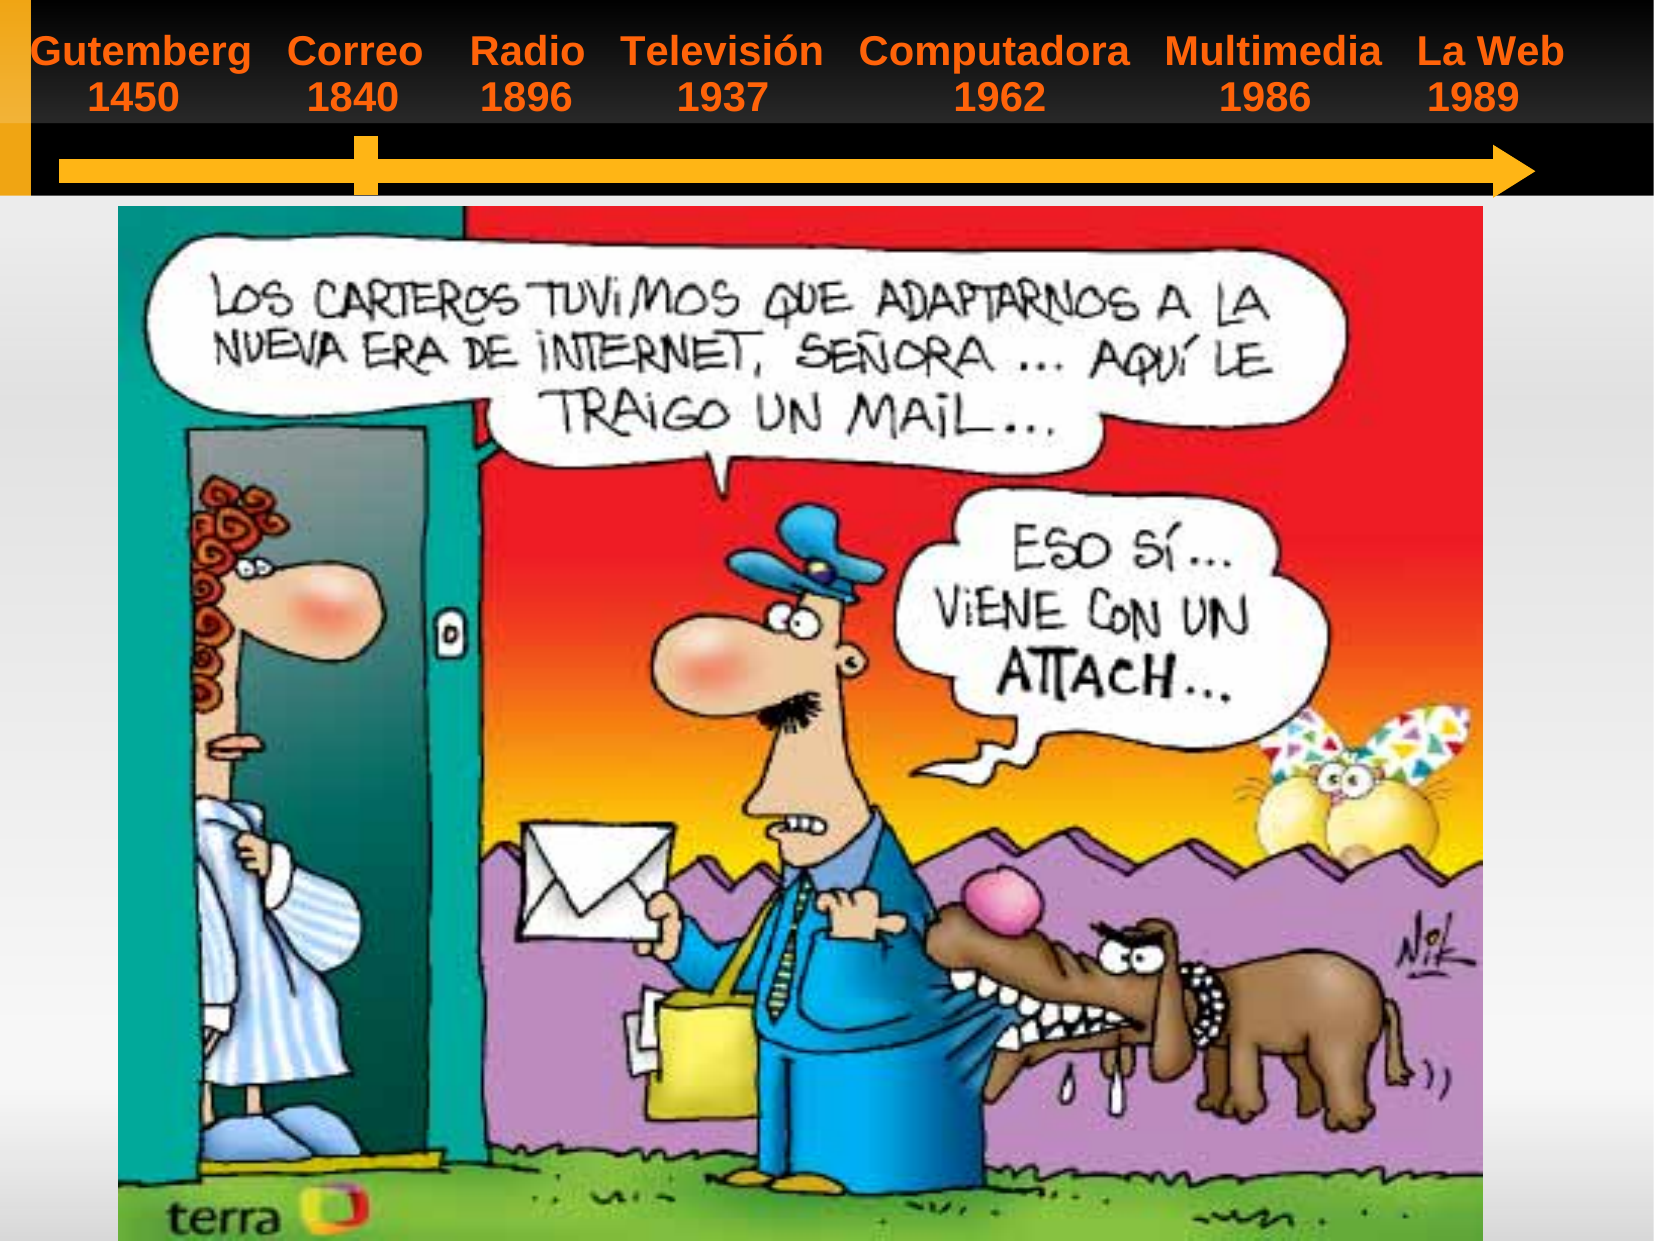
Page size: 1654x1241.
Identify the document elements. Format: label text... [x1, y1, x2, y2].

picture [0, 0, 1654, 1241]
title Gutemberg Correo Radio Televisión Computadora Multimedia La Web 1450 1840 1896 1937 1962 1986 1989 [29, 0, 1625, 207]
